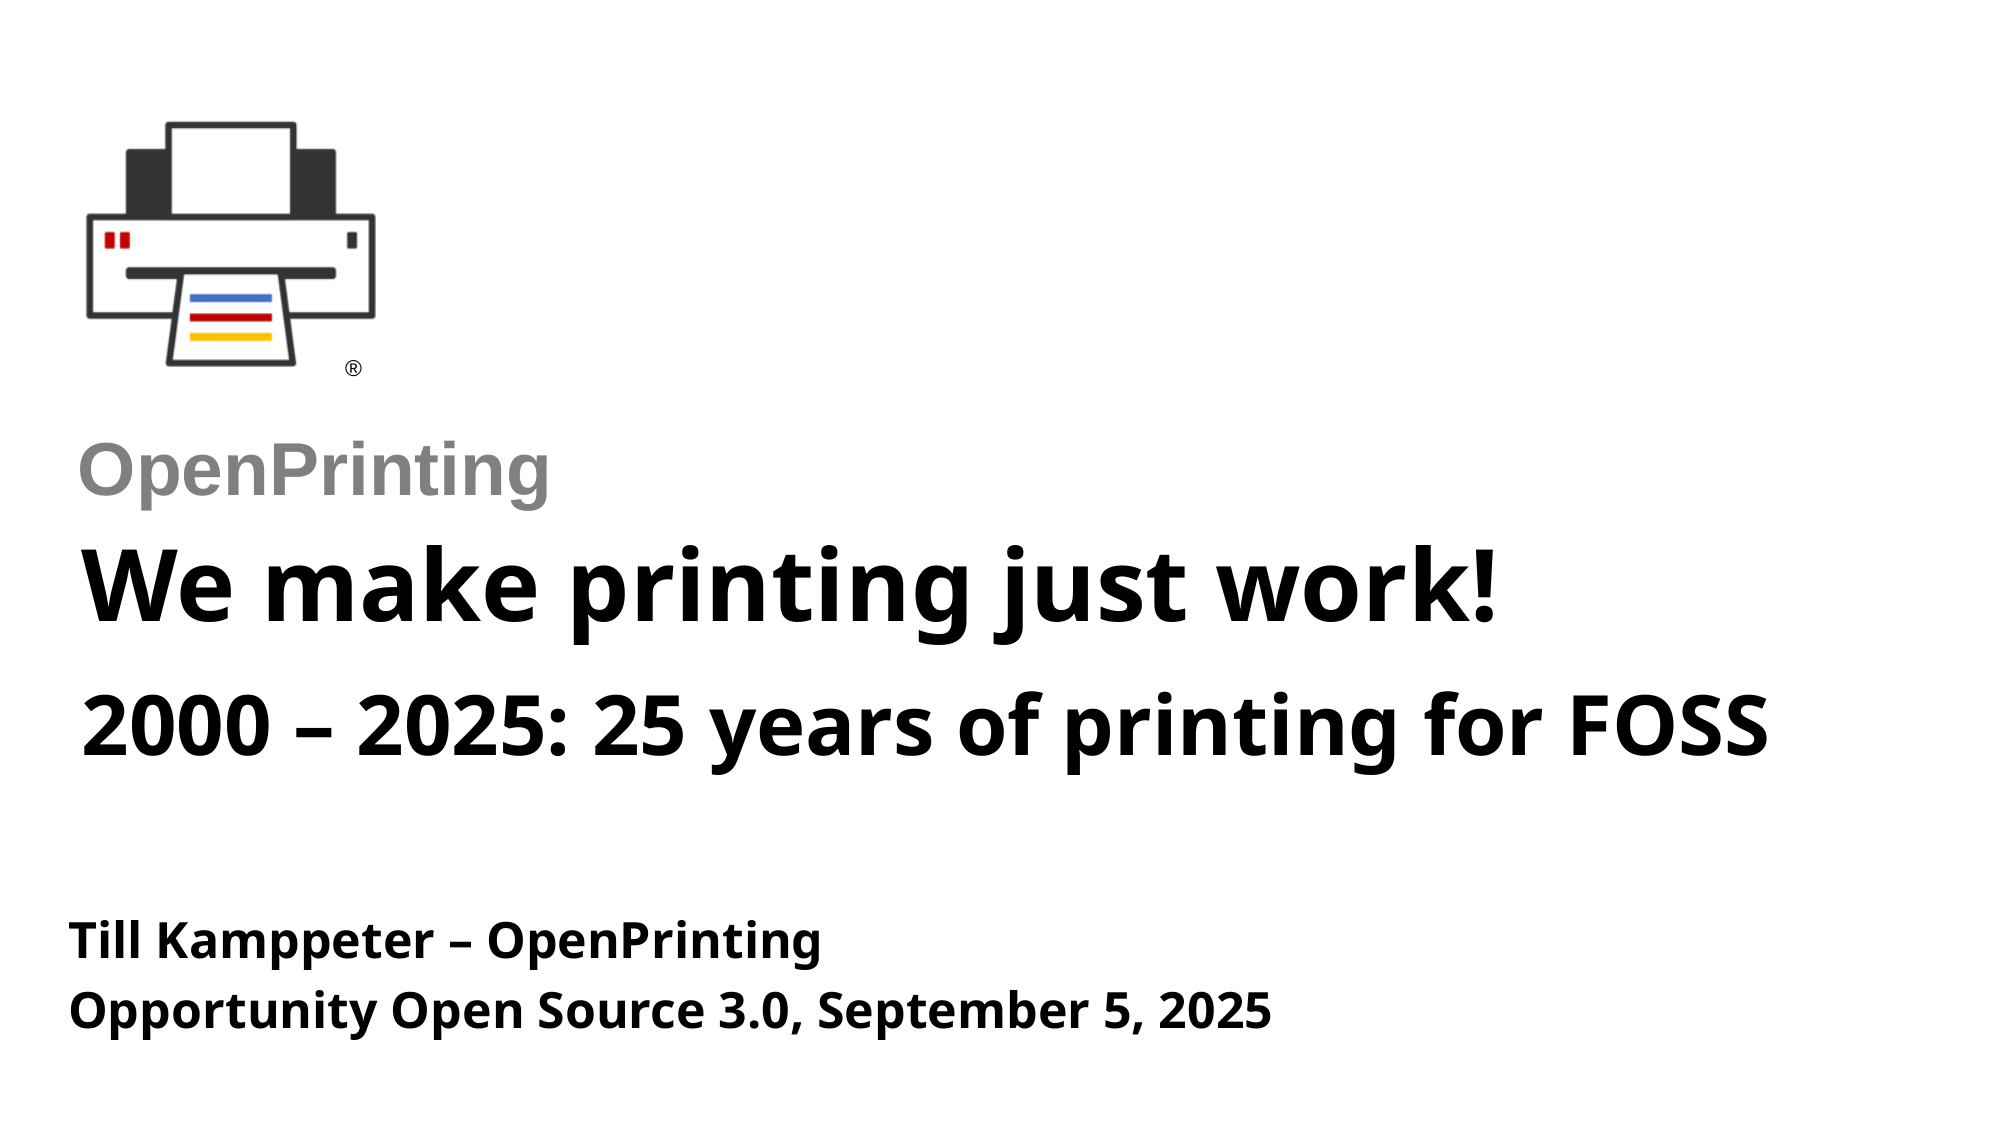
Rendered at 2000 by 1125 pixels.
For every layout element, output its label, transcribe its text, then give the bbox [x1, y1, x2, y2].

list Till Kamppeter – OpenPrinting Opportunity Open Source 3.0, September 5, 2025 [60, 900, 1726, 1063]
picture [75, 110, 388, 379]
title We make printing just work! 2000 – 2025: 25 years of printing for FOSS [75, 522, 1936, 781]
